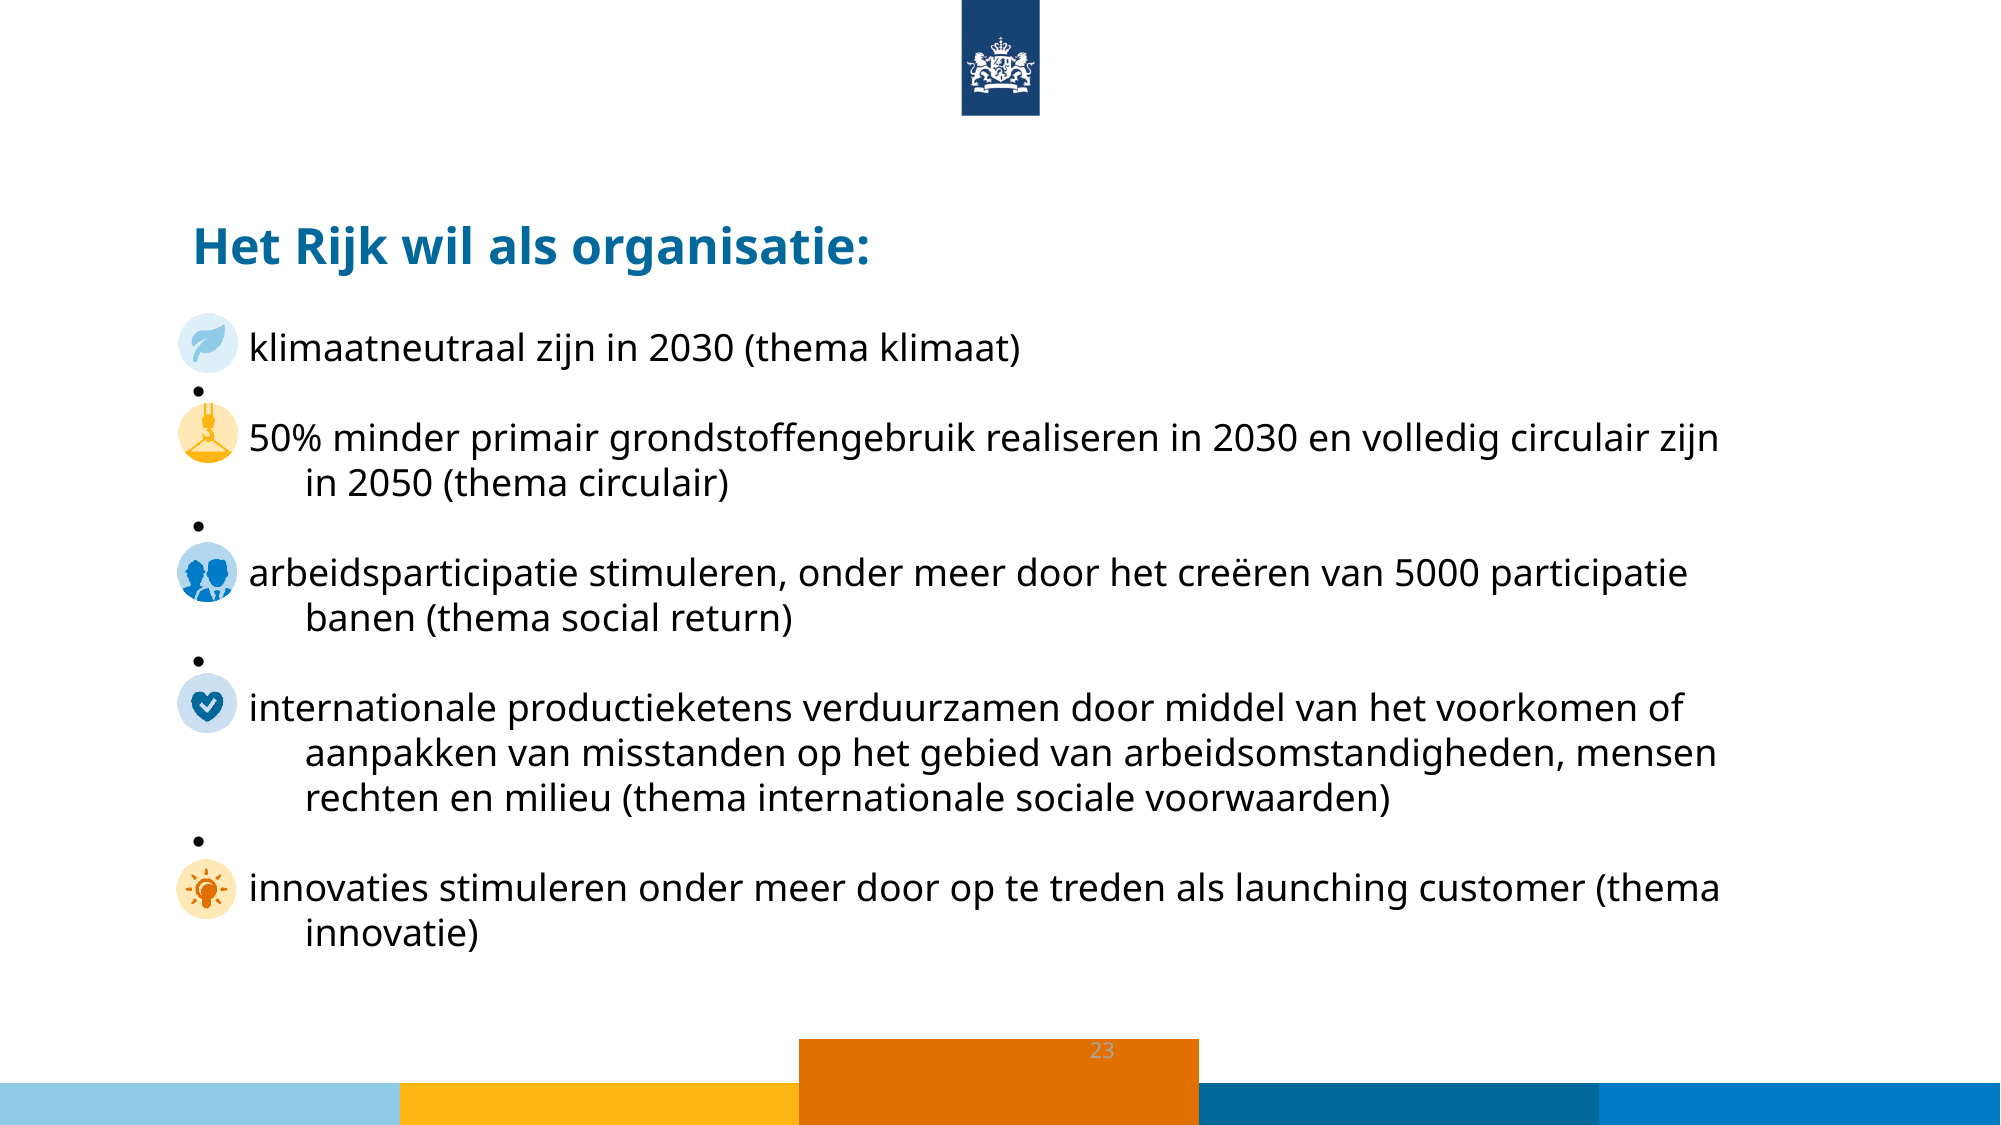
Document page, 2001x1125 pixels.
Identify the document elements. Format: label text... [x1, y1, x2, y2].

picture [177, 673, 237, 733]
picture [177, 542, 237, 602]
text_box 23 [1074, 1020, 1897, 1074]
picture [178, 313, 238, 373]
text_box Het Rijk wil als organisatie: klimaatneutraal zijn in 2030 (thema klimaat) 50% minder primair grondstoffengebruik realiseren in 2030 en volledig circulair zijn in 2050 (thema circulair) arbeidsparticipatie stimuleren, onder meer door het creëren van 5000 participatie­banen (thema social return) internationale productieketens verduurzamen door middel van het voorkomen of aanpakken van misstanden op het gebied van arbeidsomstandigheden, mensen­rechten en milieu (thema internationale sociale voorwaarden) innovaties stimuleren onder meer door op te treden als launching customer (thema innovatie) [177, 206, 1772, 970]
picture [178, 403, 238, 463]
picture [176, 859, 236, 919]
text_box [0, 1039, 2000, 1125]
